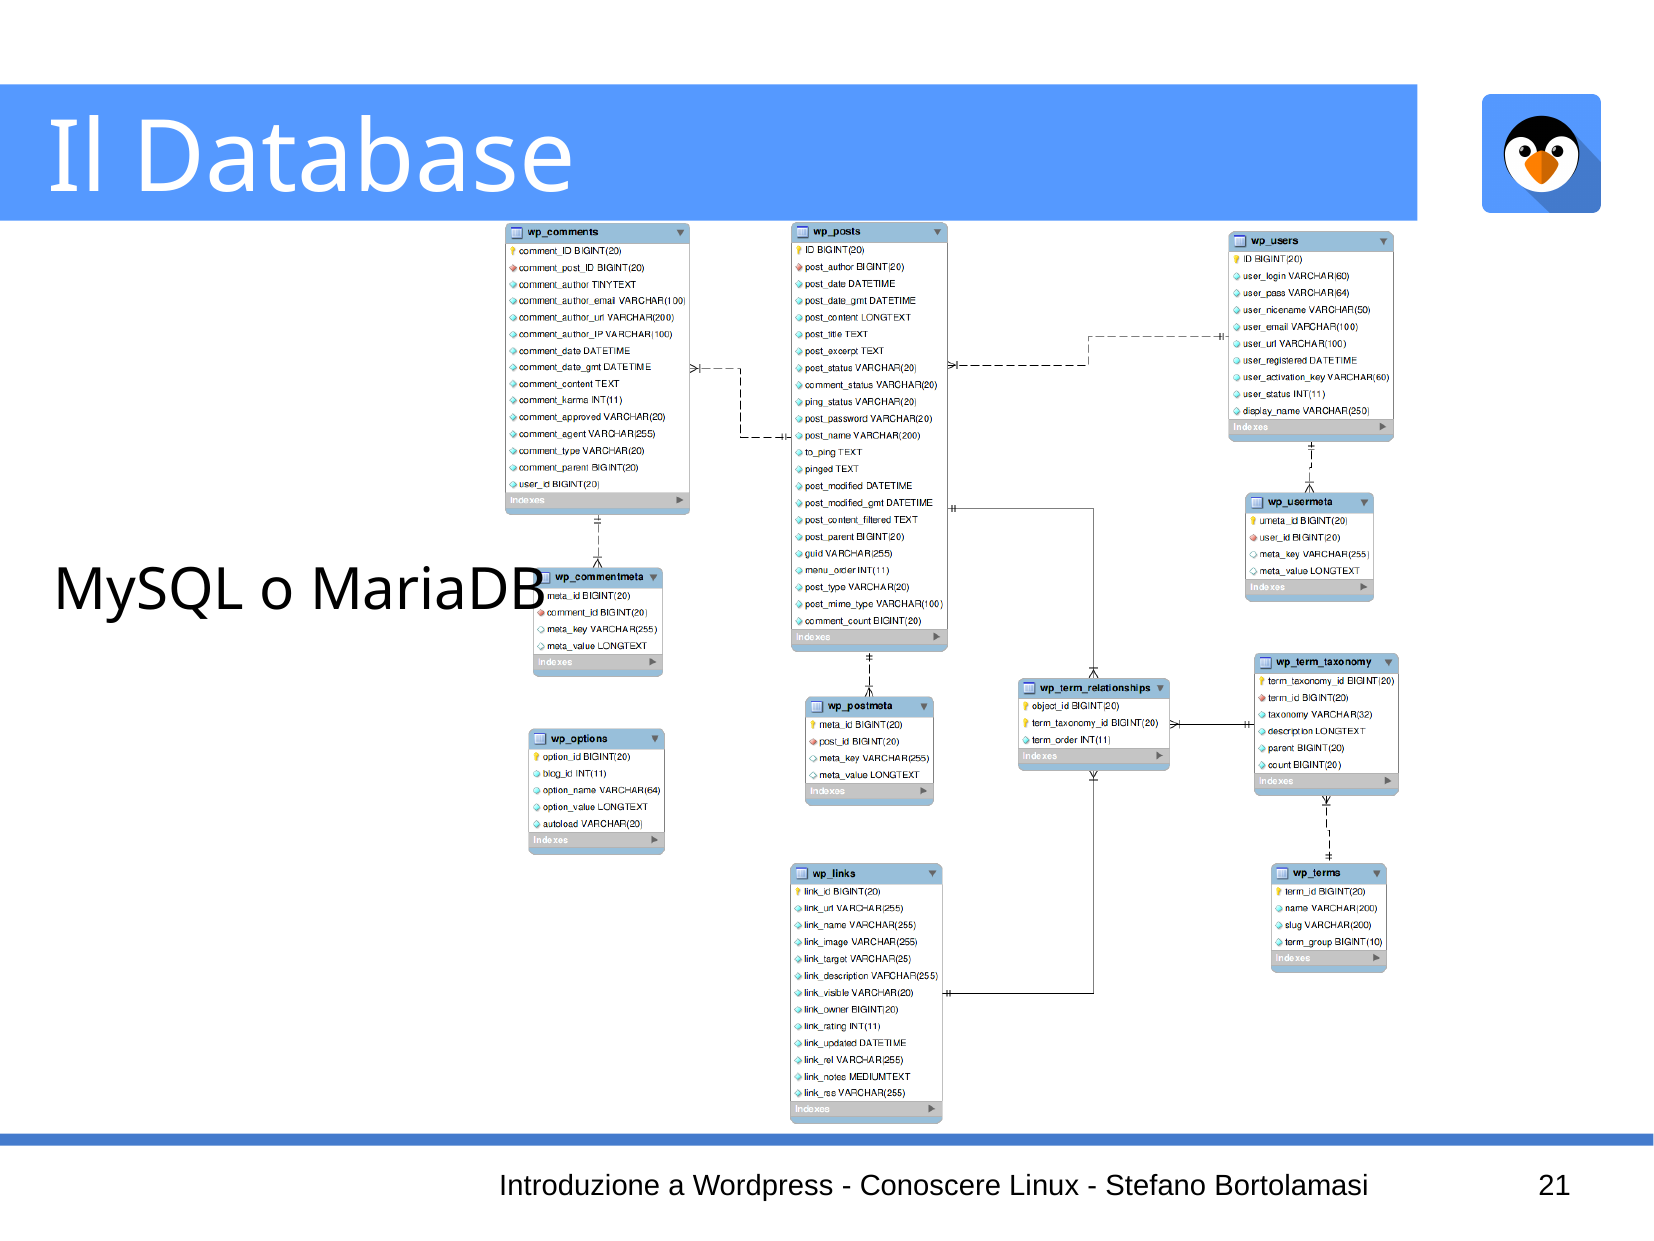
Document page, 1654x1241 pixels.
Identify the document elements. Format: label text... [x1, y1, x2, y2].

title Il Database [0, 91, 1418, 214]
picture [496, 576, 500, 600]
picture [496, 221, 1406, 1131]
picture [1482, 94, 1601, 213]
text_box MySQL o MariaDB [39, 540, 473, 626]
